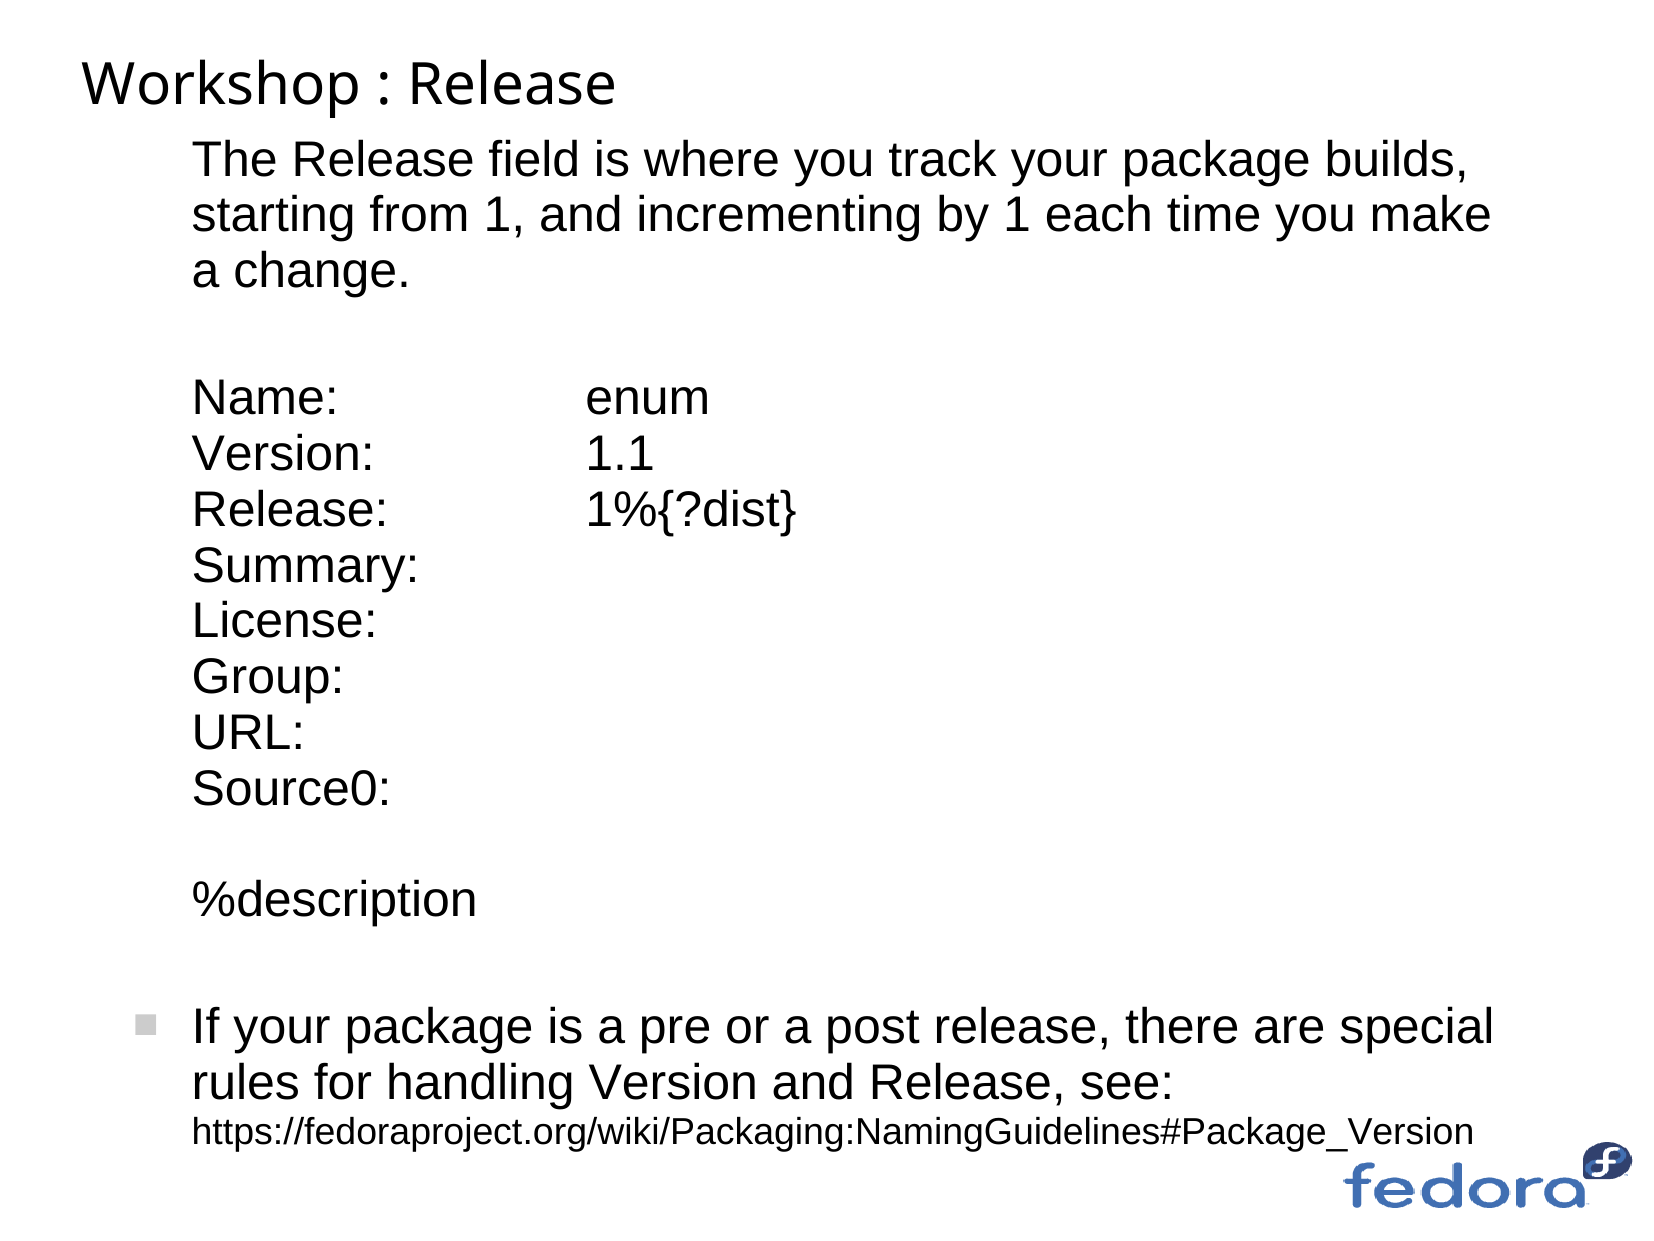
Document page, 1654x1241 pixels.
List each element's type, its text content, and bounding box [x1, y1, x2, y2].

title Workshop : Release [81, 23, 1513, 141]
picture [1332, 1124, 1651, 1227]
list The Release field is where you track your package builds, starting from 1, and incrementing by 1 each time you make a change. Name: enum Version: 1.1 Release: 1%{?dist} Summary: License: Group: URL: Source0: %description If your package is a pre or a post release, there are special rules for handling Version and Release, see: https://fedoraproject.org/wiki/Packaging:NamingGuidelines#Package_Version [79, 130, 1503, 1153]
